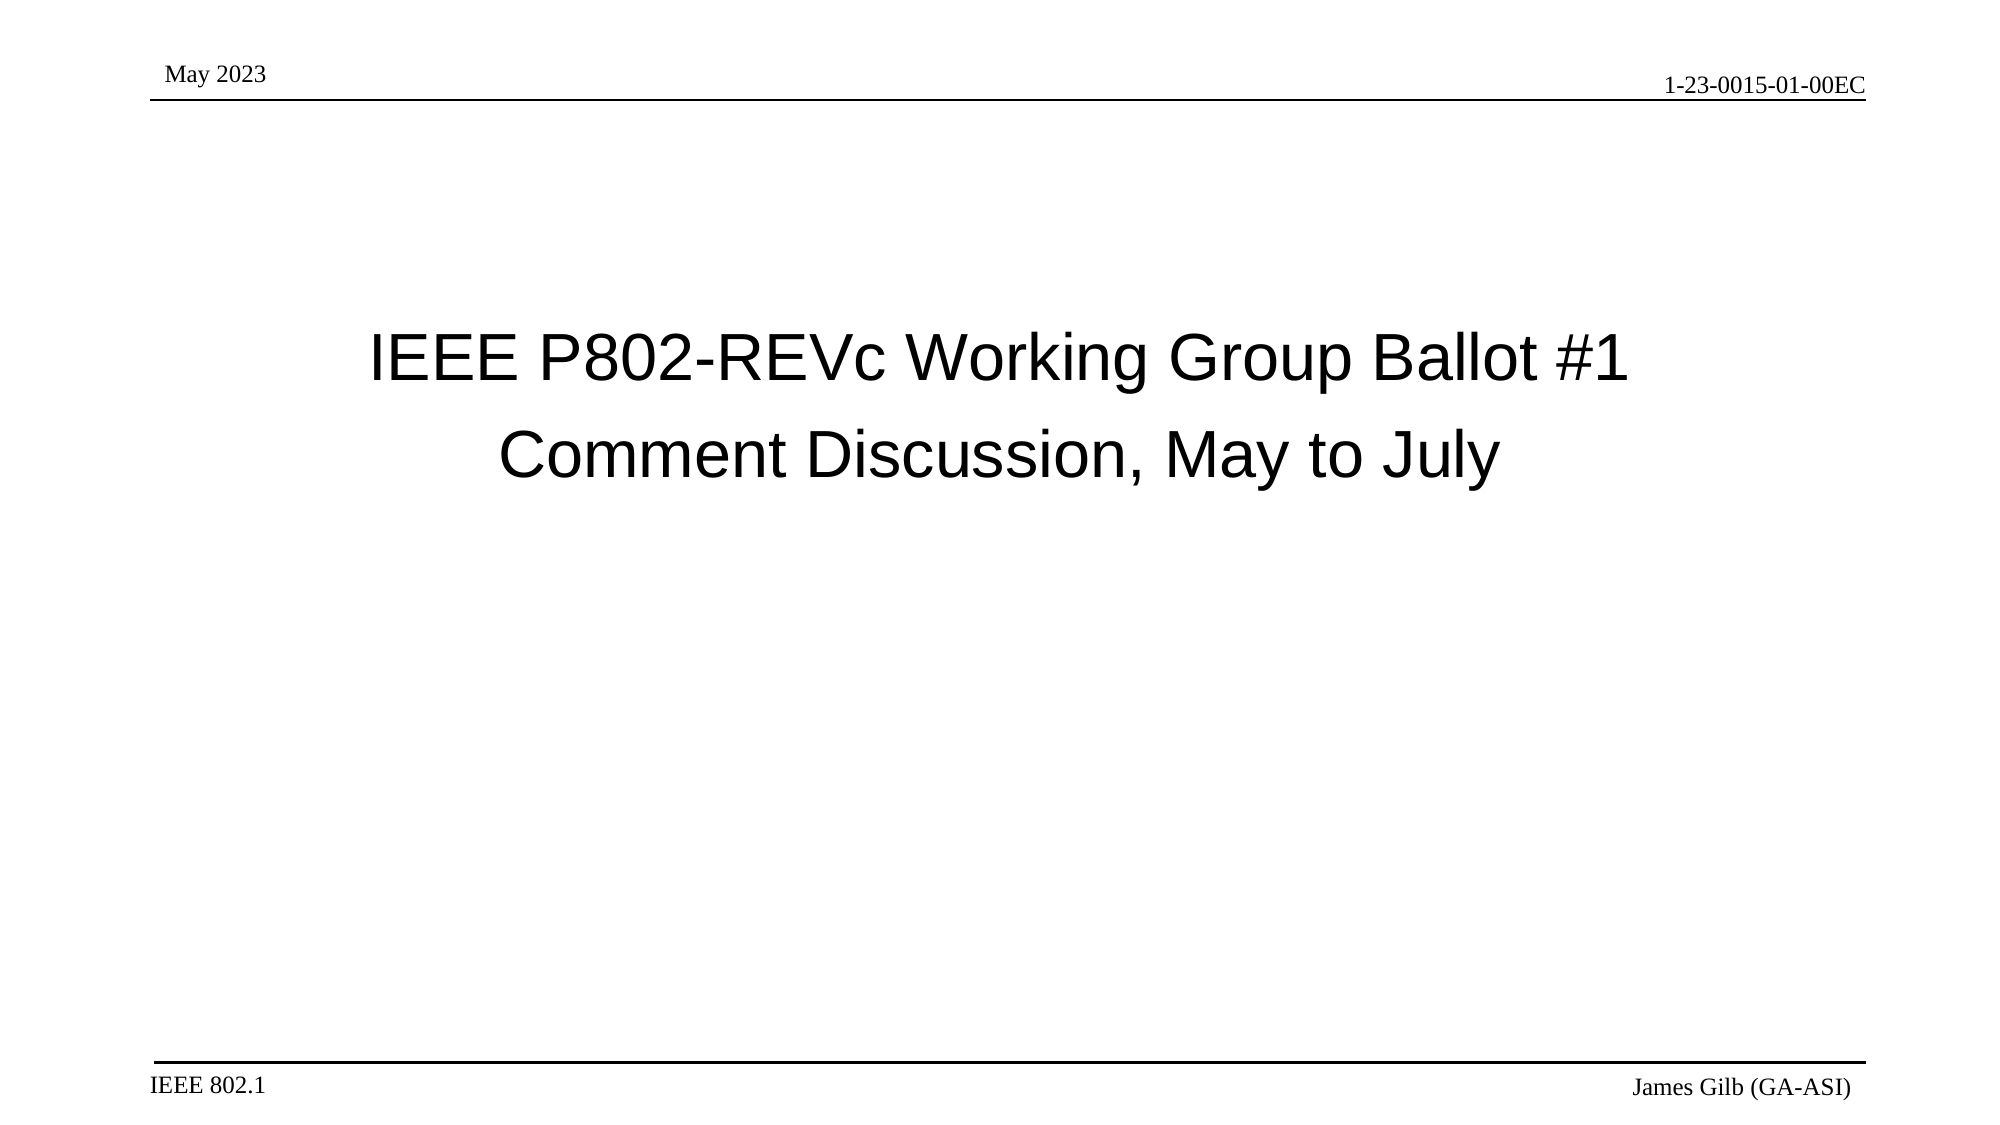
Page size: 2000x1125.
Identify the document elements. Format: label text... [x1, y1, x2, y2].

subtitle IEEE P802-REVc Working Group Ballot #1 Comment Discussion, May to July [125, 112, 1876, 693]
